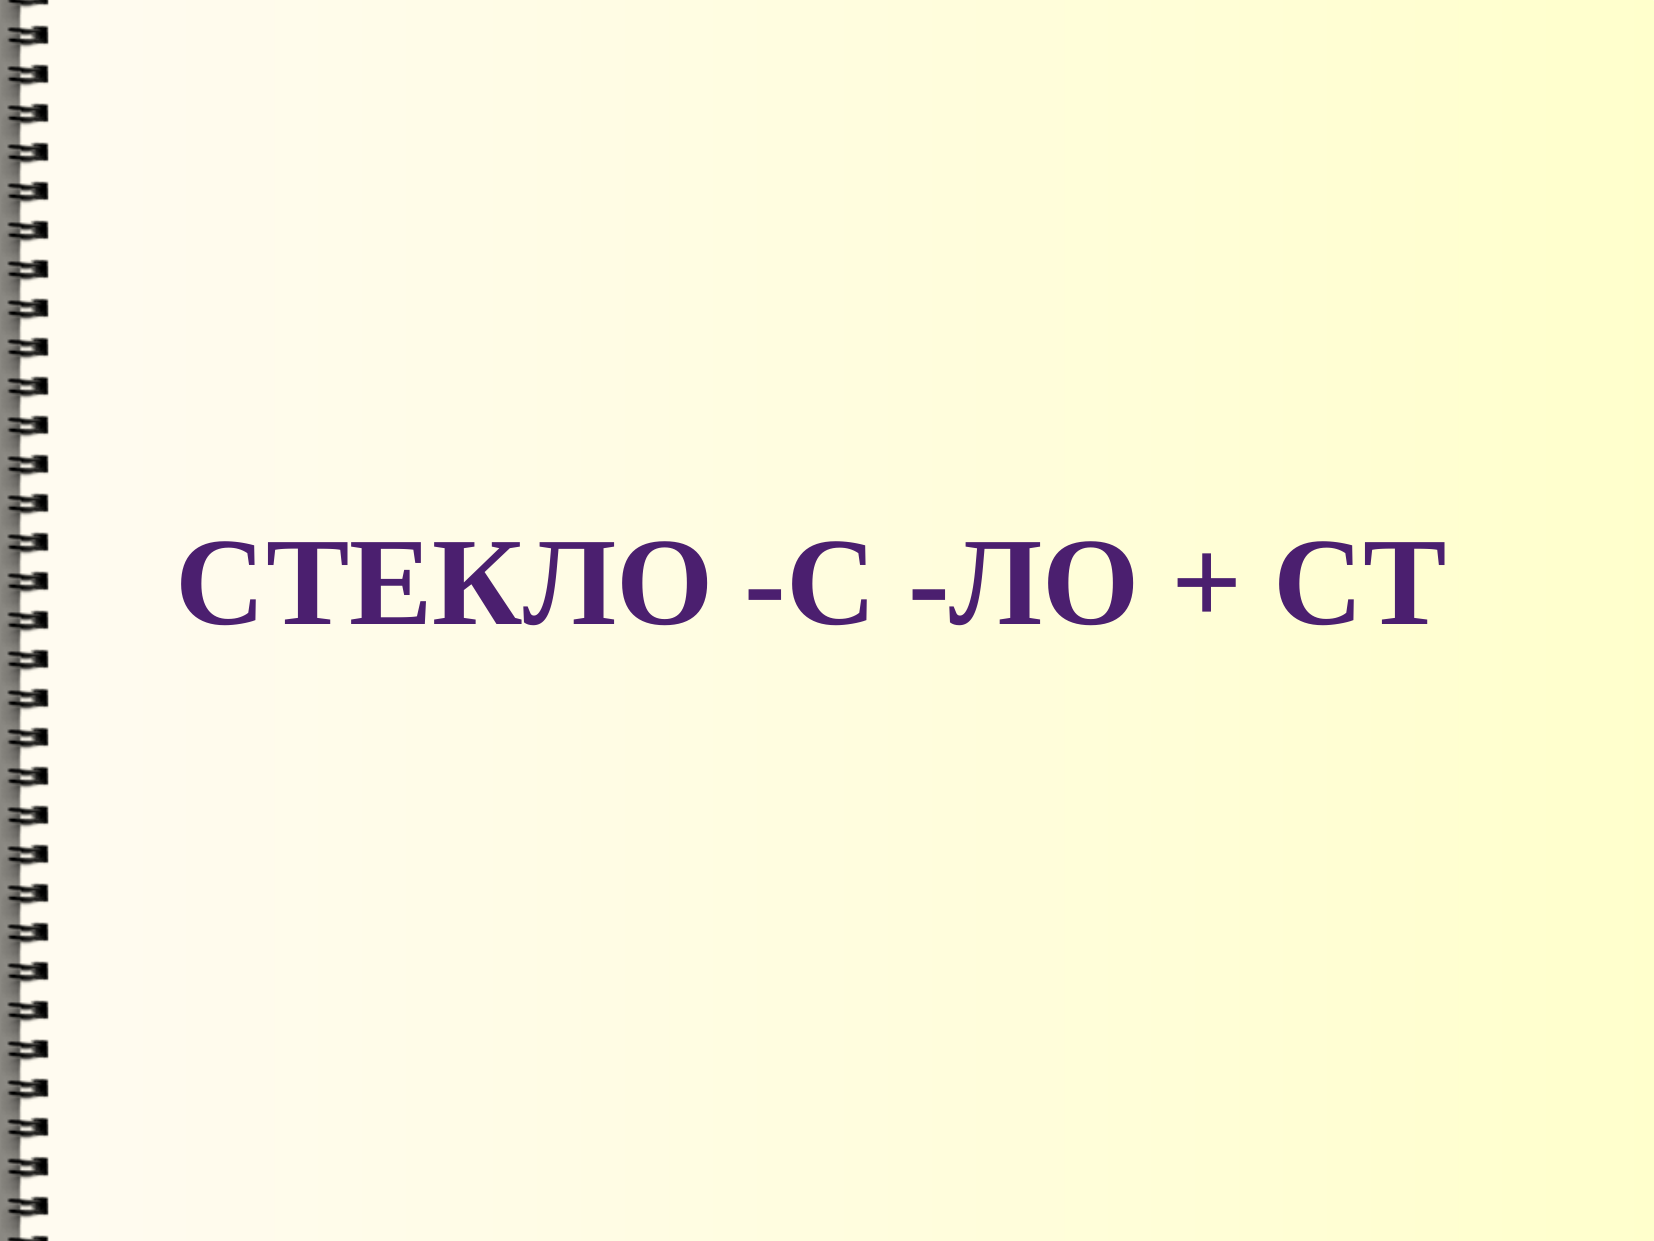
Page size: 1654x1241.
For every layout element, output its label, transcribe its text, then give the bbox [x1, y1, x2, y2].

picture [0, 0, 1654, 1241]
list СТЕКЛО -С -ЛО + СТ [121, 344, 1534, 1127]
